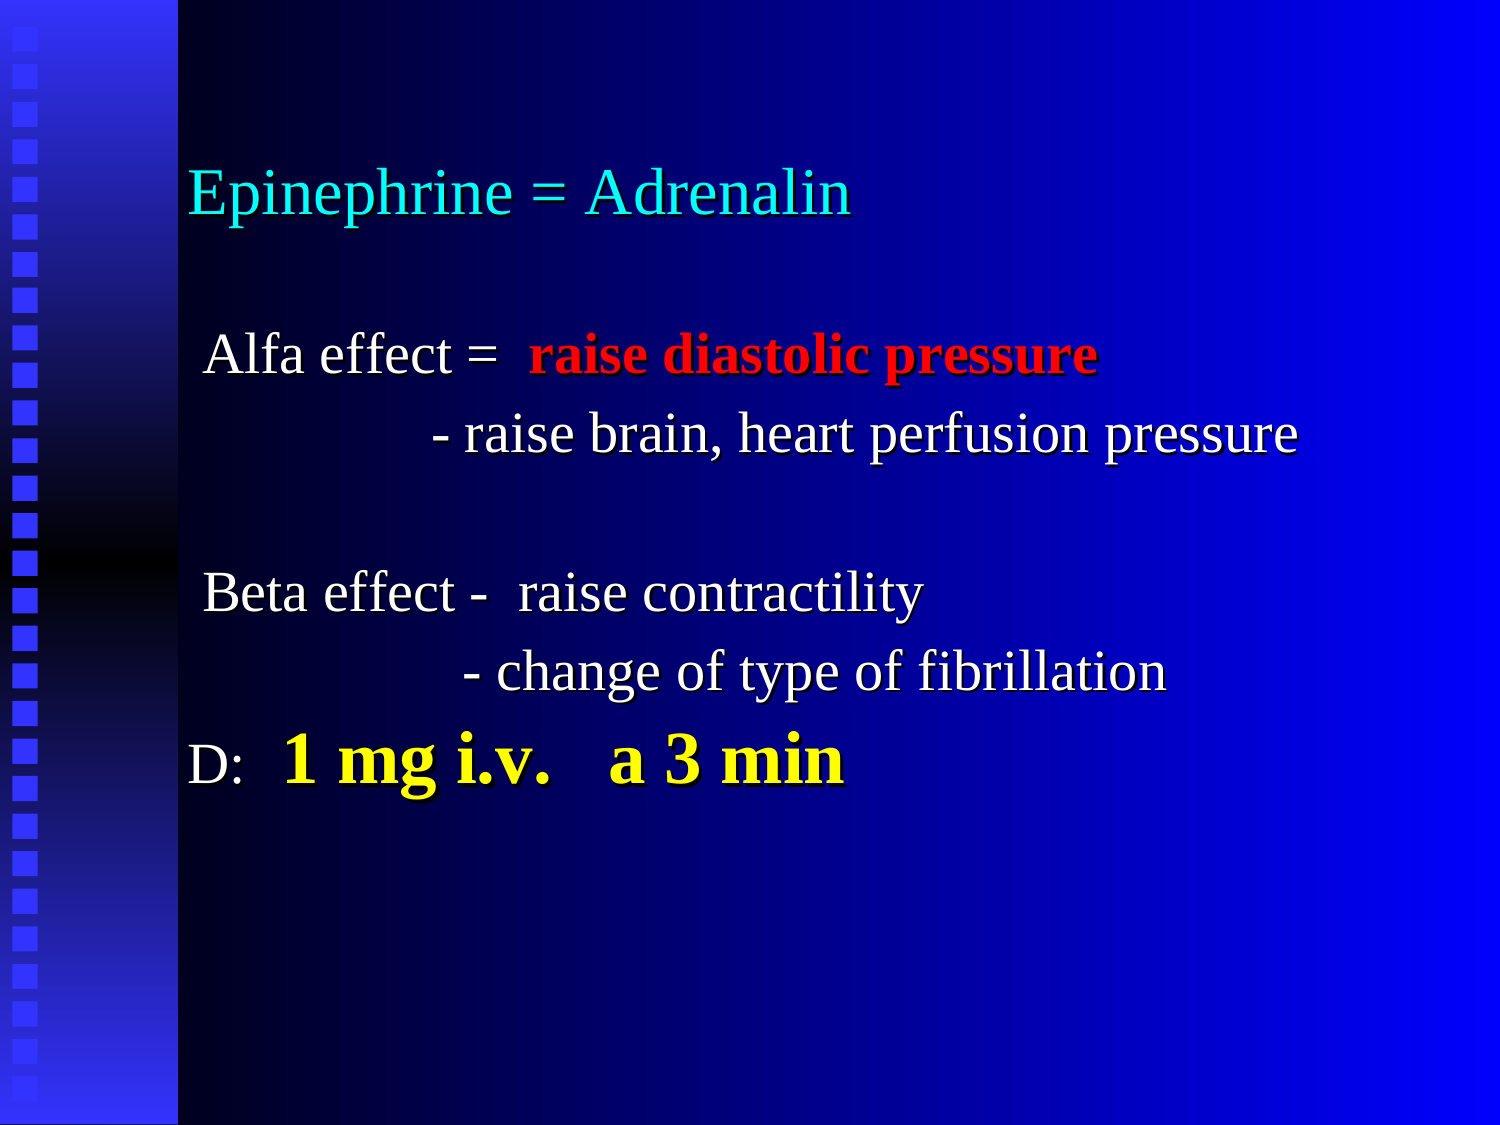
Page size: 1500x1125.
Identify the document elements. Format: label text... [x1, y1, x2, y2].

list Alfa effect = raise diastolic pressure - raise brain, heart perfusion pressure Beta effect - raise contractility - change of type of fibrillation D: 1 mg i.v. a 3 min [187, 324, 1463, 1001]
title Epinephrine = Adrenalin [187, 99, 1463, 288]
